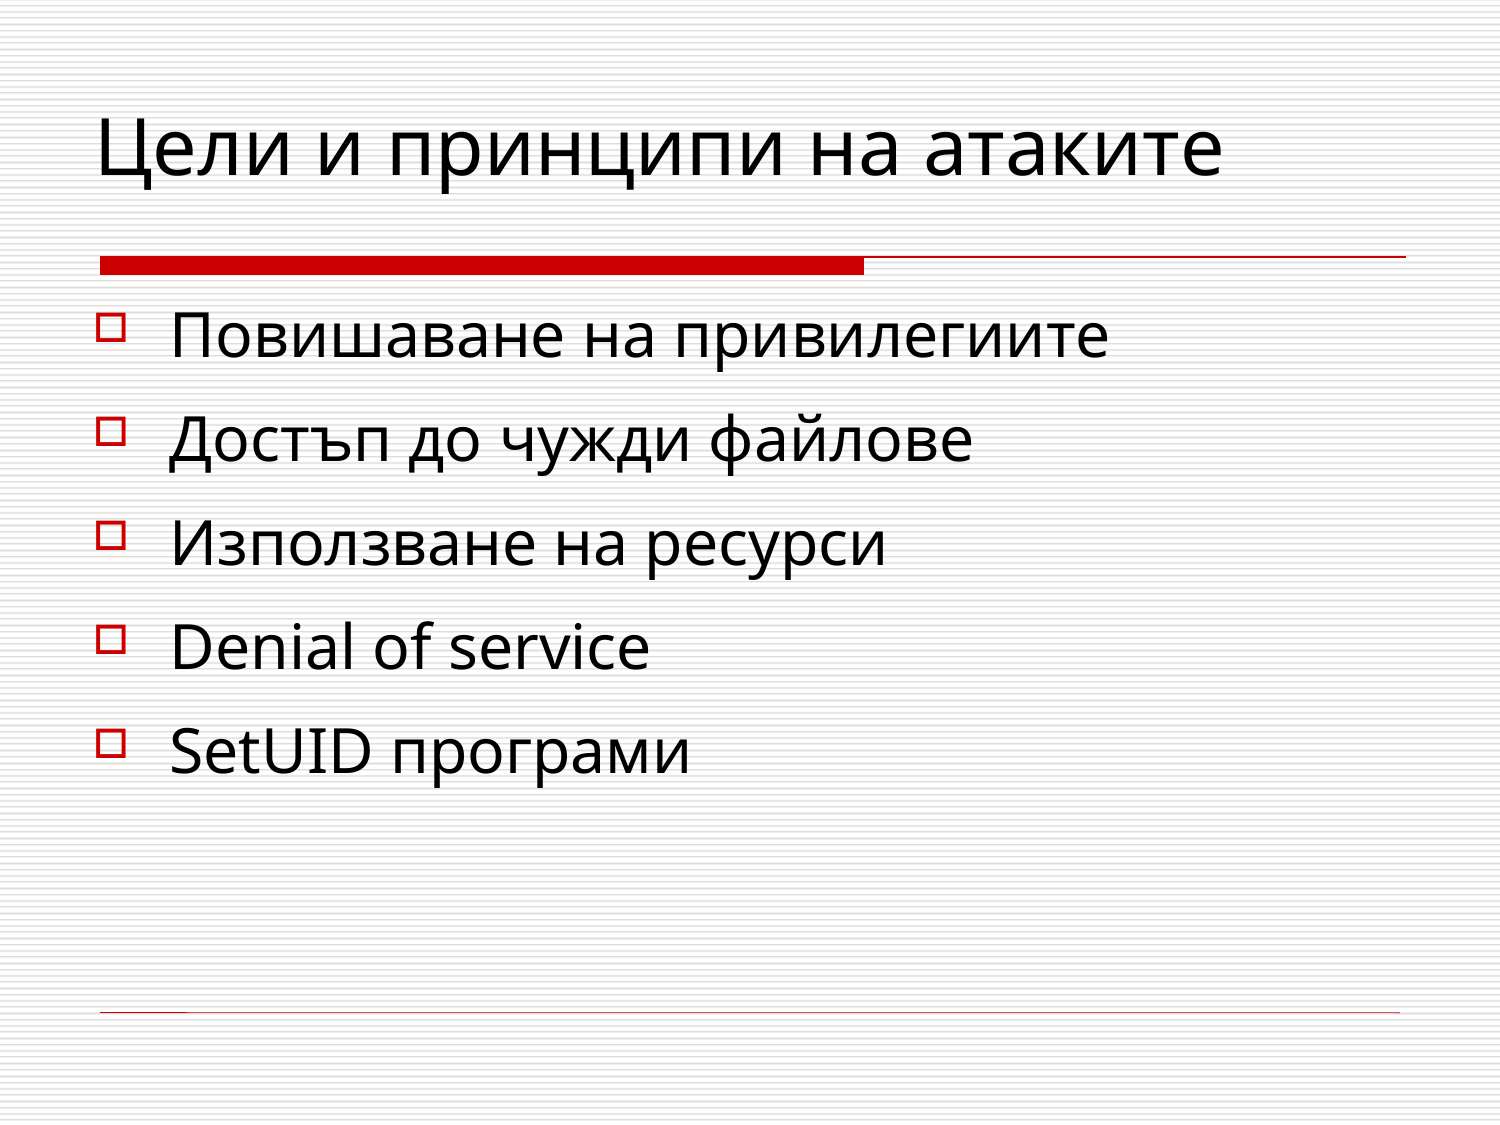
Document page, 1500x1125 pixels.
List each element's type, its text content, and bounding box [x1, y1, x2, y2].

title Цели и принципи на атаките [94, 35, 1407, 249]
list Повишаване на привилегиите Достъп до чужди файлове Използване на ресурси Denial of service SetUID програми [92, 287, 1405, 988]
picture [0, 0, 1500, 1125]
